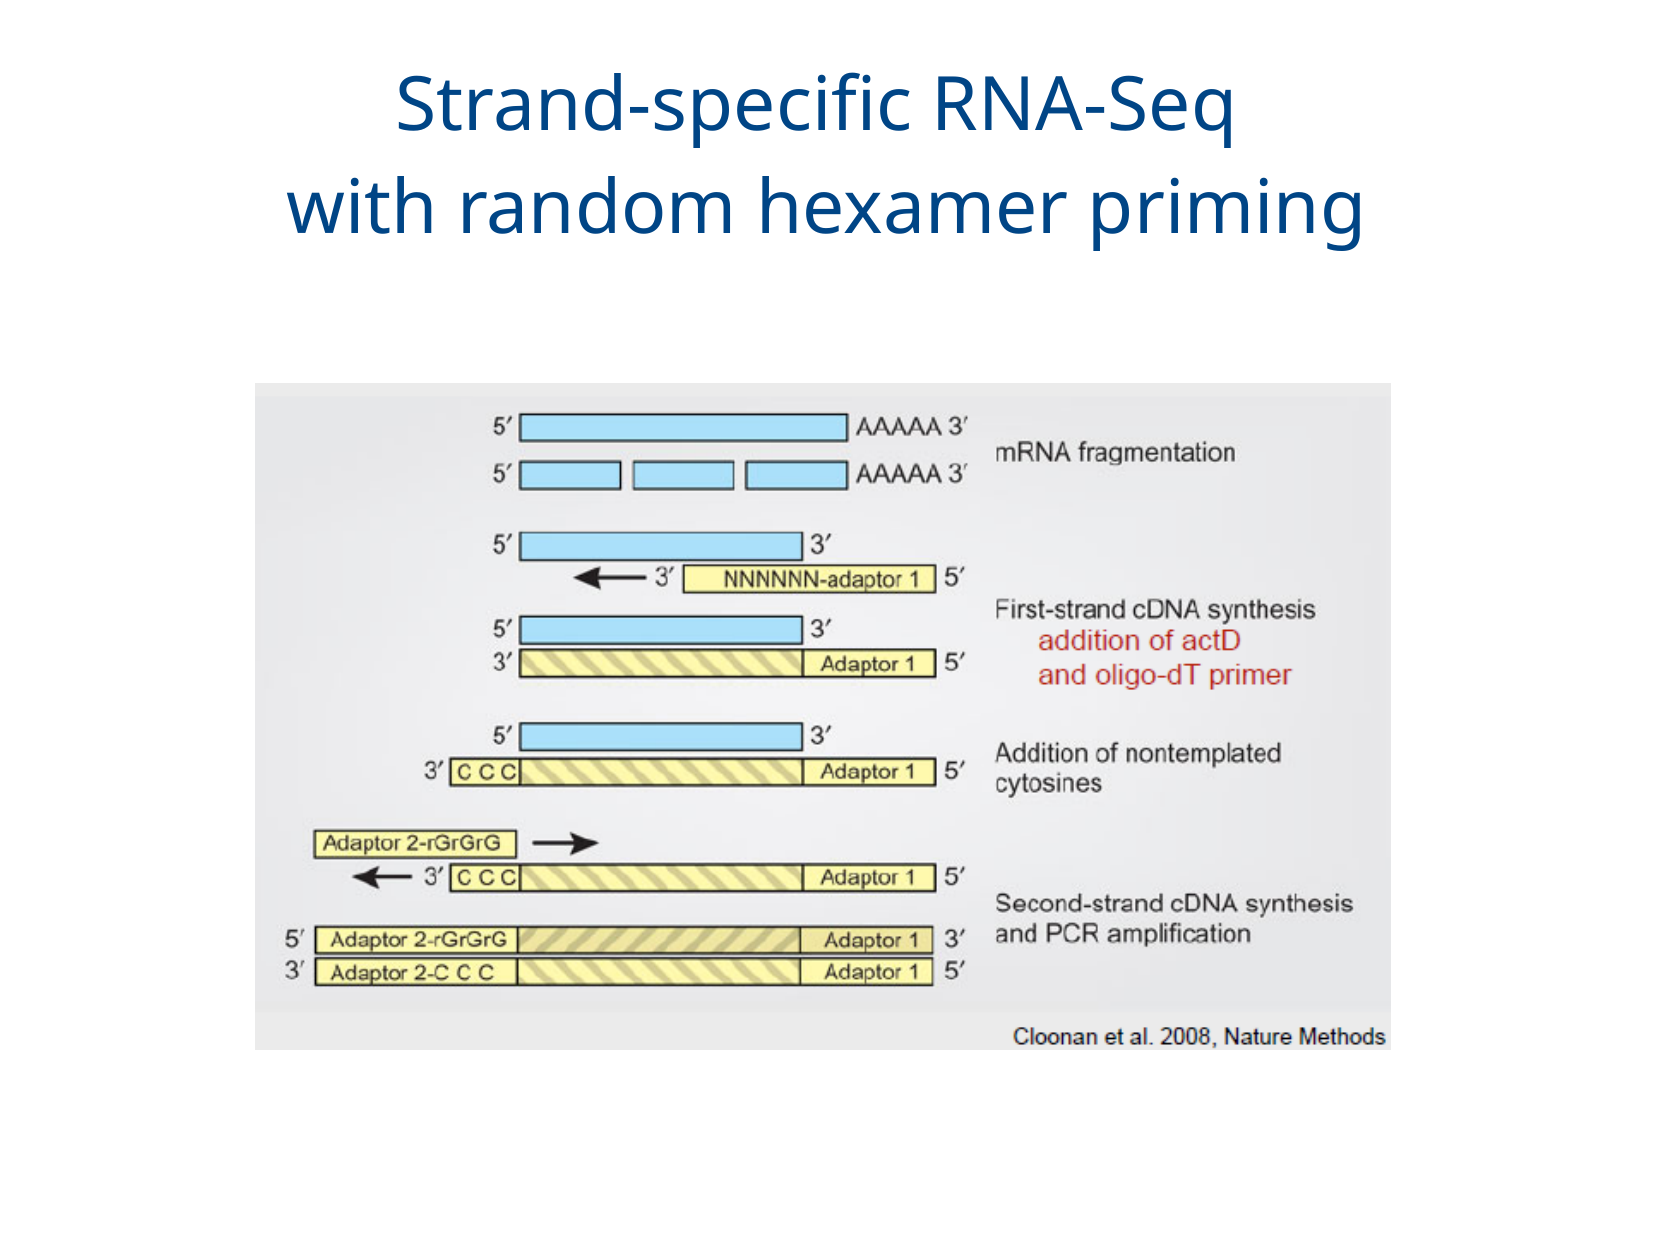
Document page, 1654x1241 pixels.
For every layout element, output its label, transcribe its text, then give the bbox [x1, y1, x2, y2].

title Strand-specific RNA-Seq with random hexamer priming [82, 49, 1571, 257]
picture [255, 383, 1391, 1051]
